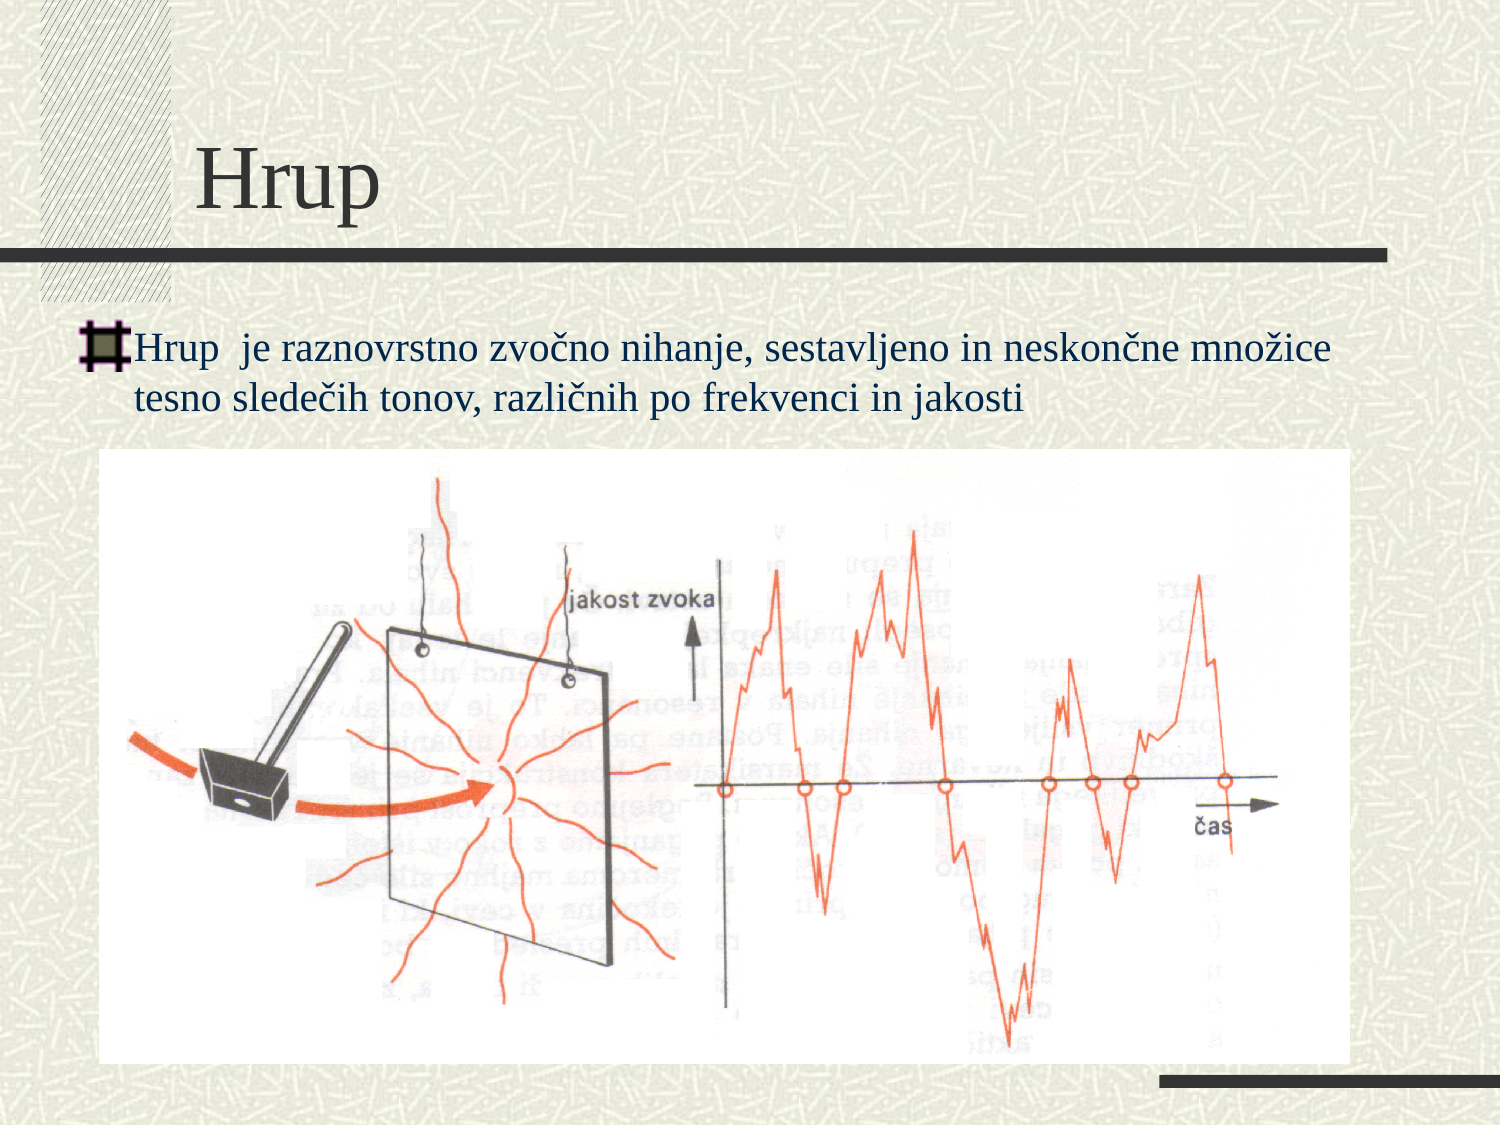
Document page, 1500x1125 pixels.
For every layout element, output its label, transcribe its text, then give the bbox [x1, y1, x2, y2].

picture [0, 0, 1500, 1125]
title Hrup [179, 46, 1455, 235]
list Hrup je raznovrstno zvočno nihanje, sestavljeno in neskončne množice tesno sledečih tonov, različnih po frekvenci in jakosti [62, 312, 1388, 475]
